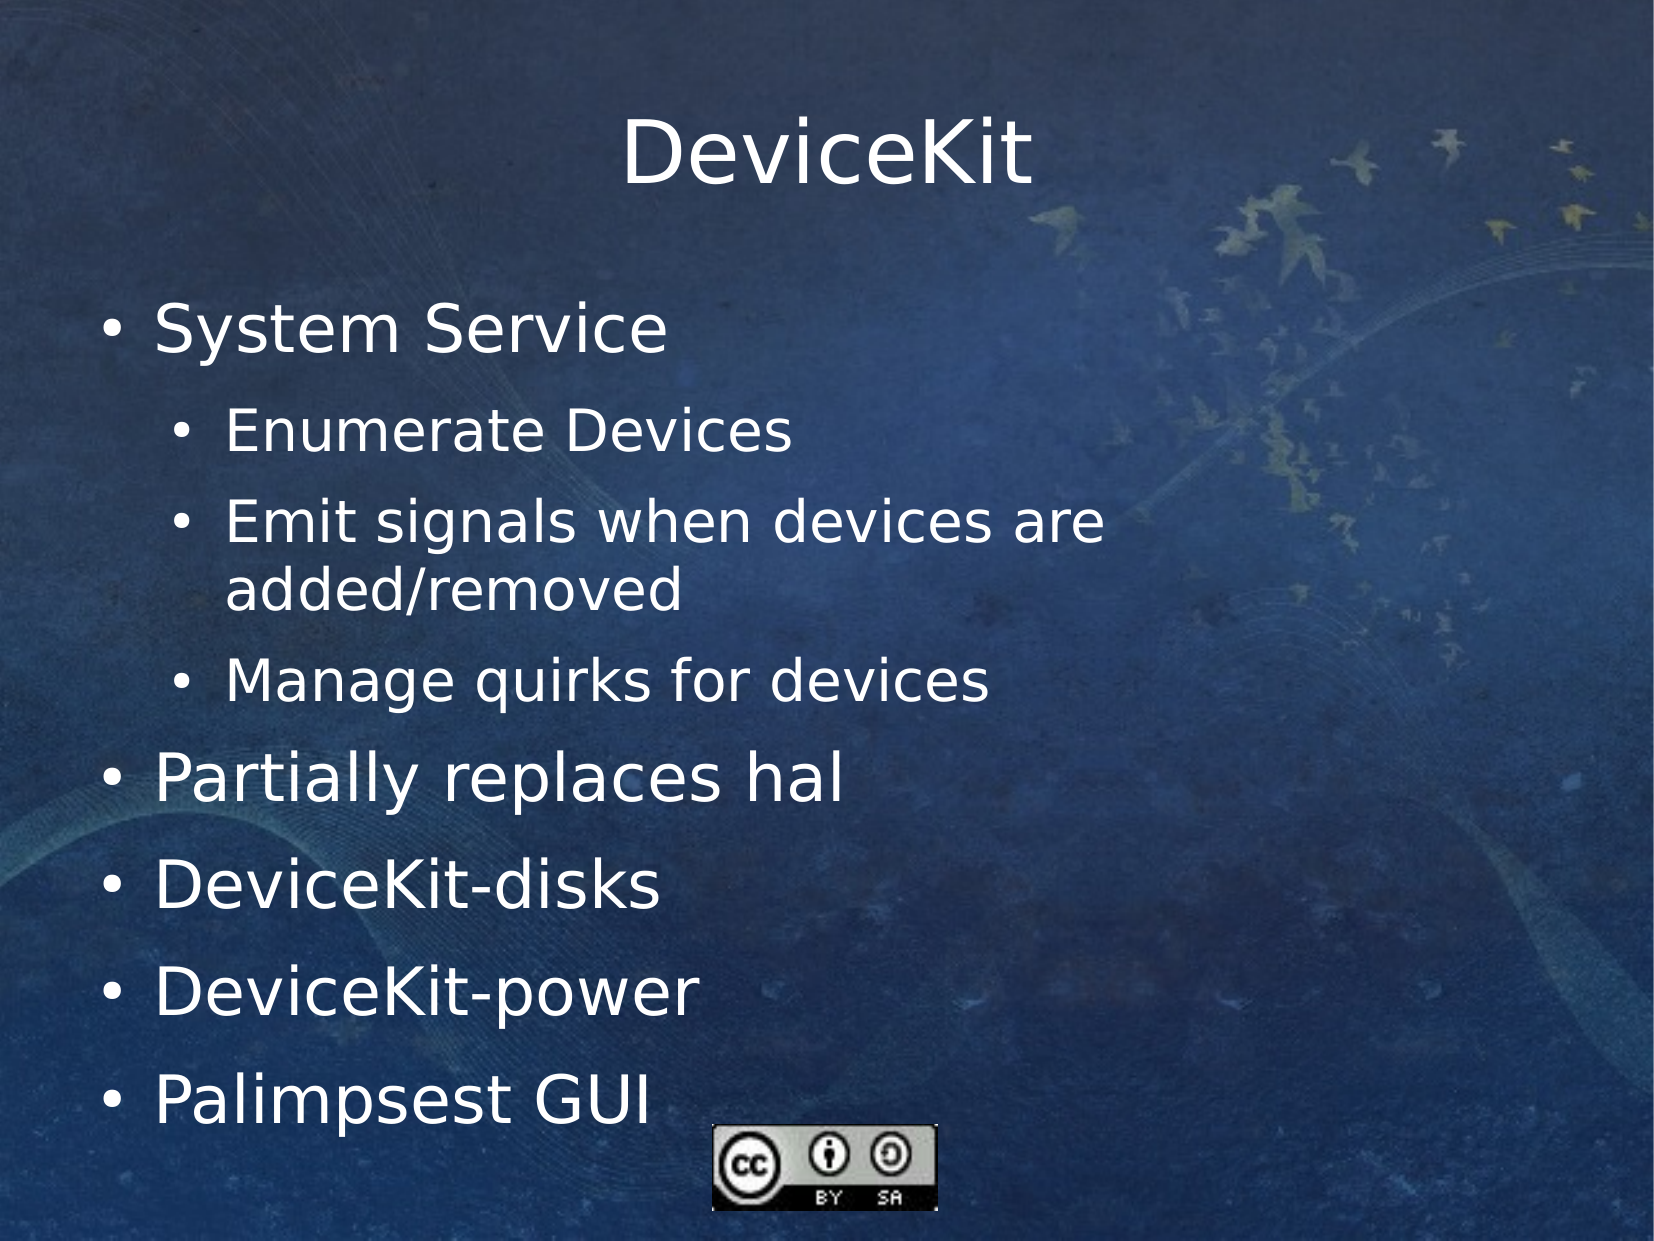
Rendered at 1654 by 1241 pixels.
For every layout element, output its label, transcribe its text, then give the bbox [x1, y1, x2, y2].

title DeviceKit [82, 56, 1571, 250]
picture [0, 0, 1654, 1241]
list System Service Enumerate Devices Emit signals when devices are added/removed Manage quirks for devices Partially replaces hal DeviceKit-disks DeviceKit-power Palimpsest GUI [82, 290, 1571, 1140]
